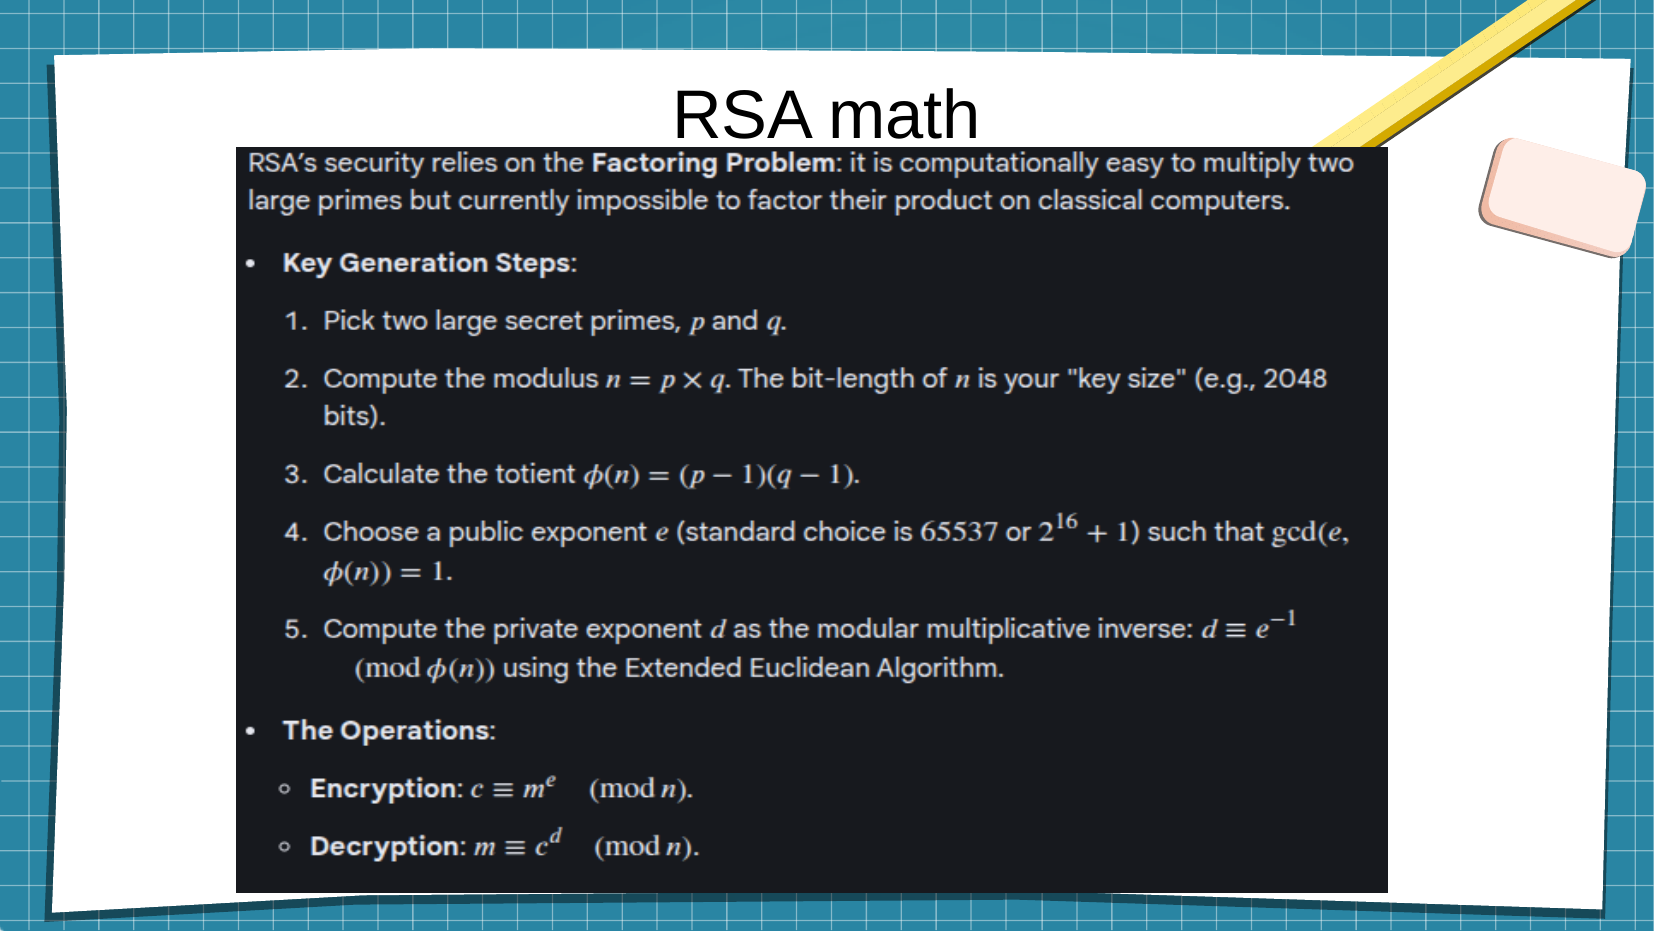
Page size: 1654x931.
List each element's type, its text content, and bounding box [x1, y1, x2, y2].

title RSA math [82, 37, 1571, 193]
picture [236, 147, 1388, 893]
